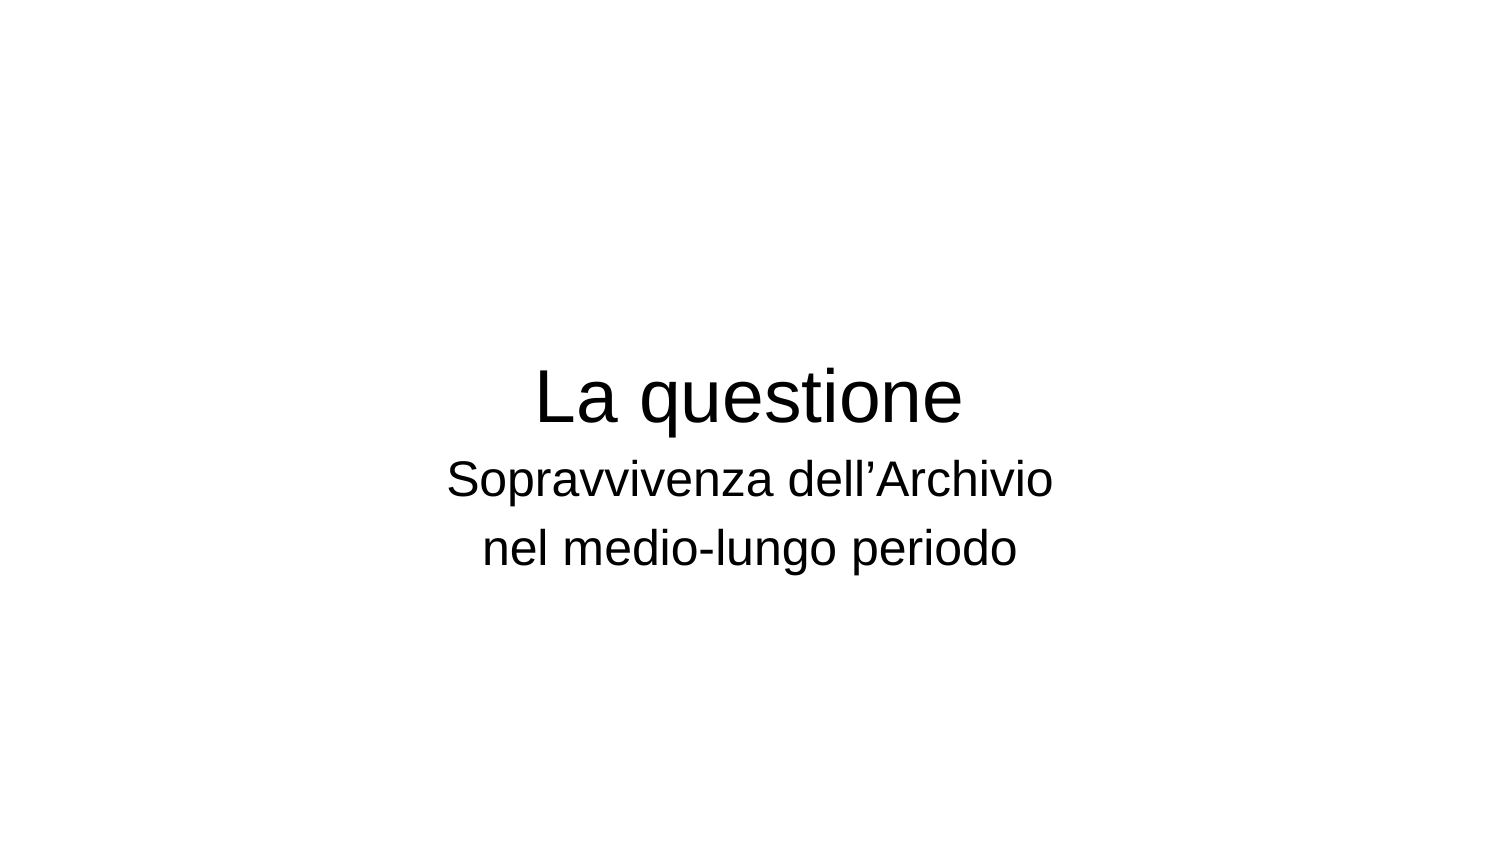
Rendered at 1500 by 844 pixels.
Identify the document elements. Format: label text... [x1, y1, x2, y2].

title La questione Sopravvivenza dell’Archivio nel medio-lungo periodo [51, 308, 1449, 602]
